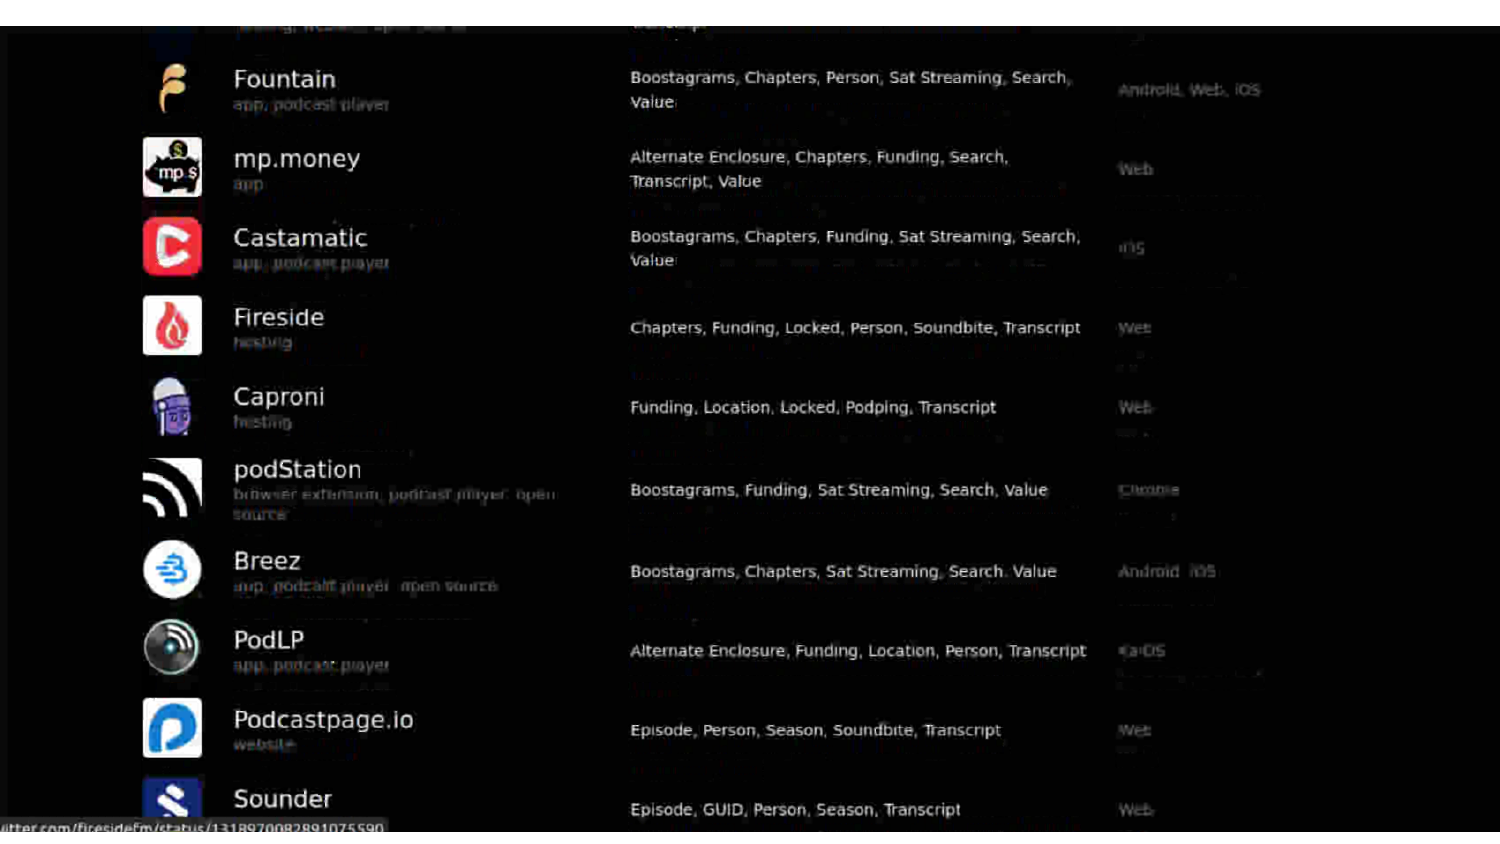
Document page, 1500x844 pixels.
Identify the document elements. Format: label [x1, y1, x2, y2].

text_box [0, 26, 1500, 833]
